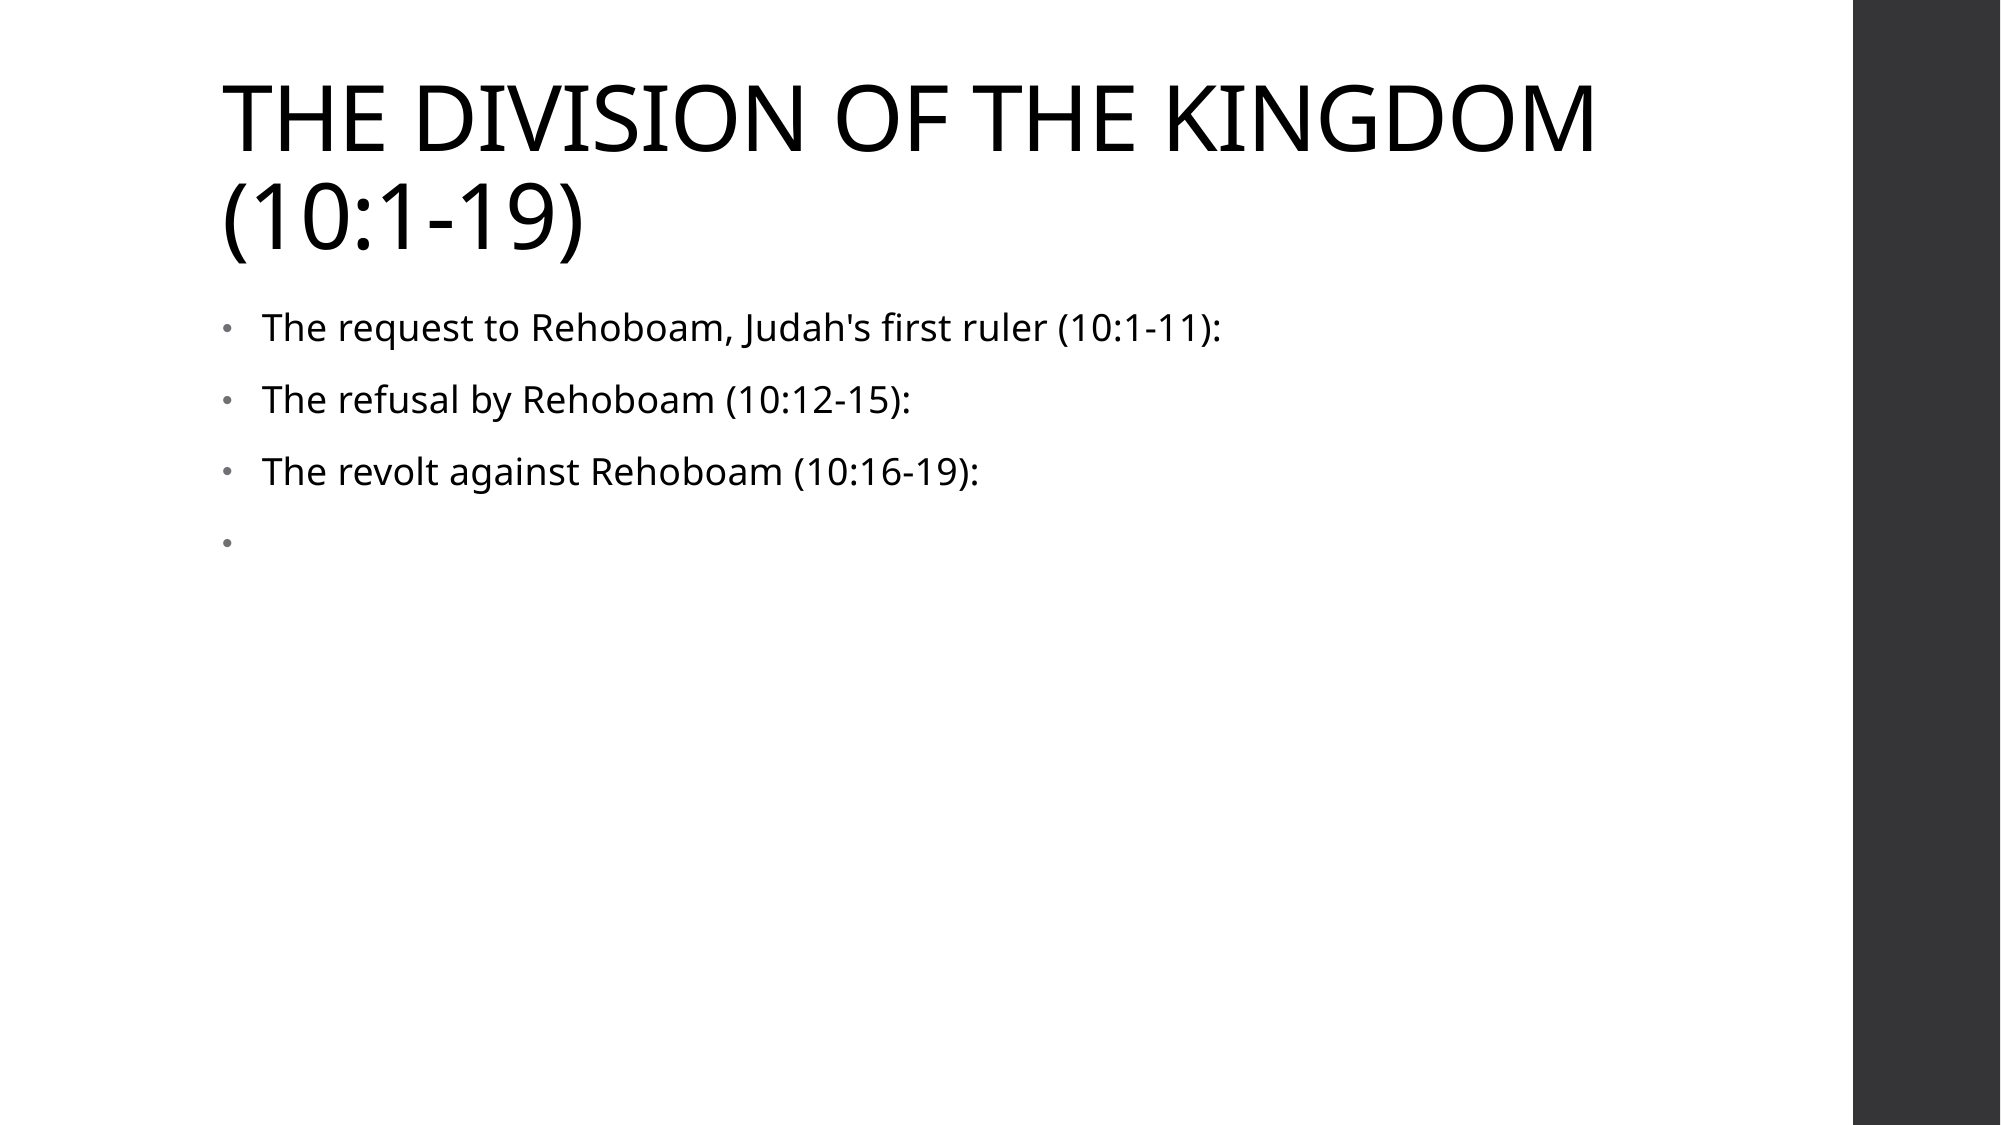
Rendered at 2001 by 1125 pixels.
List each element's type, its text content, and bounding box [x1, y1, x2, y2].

list The request to Rehoboam, Judah's first ruler (10:1-11): The refusal by Rehoboam (10:12-15): The revolt against Rehoboam (10:16-19): [206, 299, 1617, 1014]
title THE DIVISION OF THE KINGDOM (10:1-19) [206, 60, 1797, 278]
